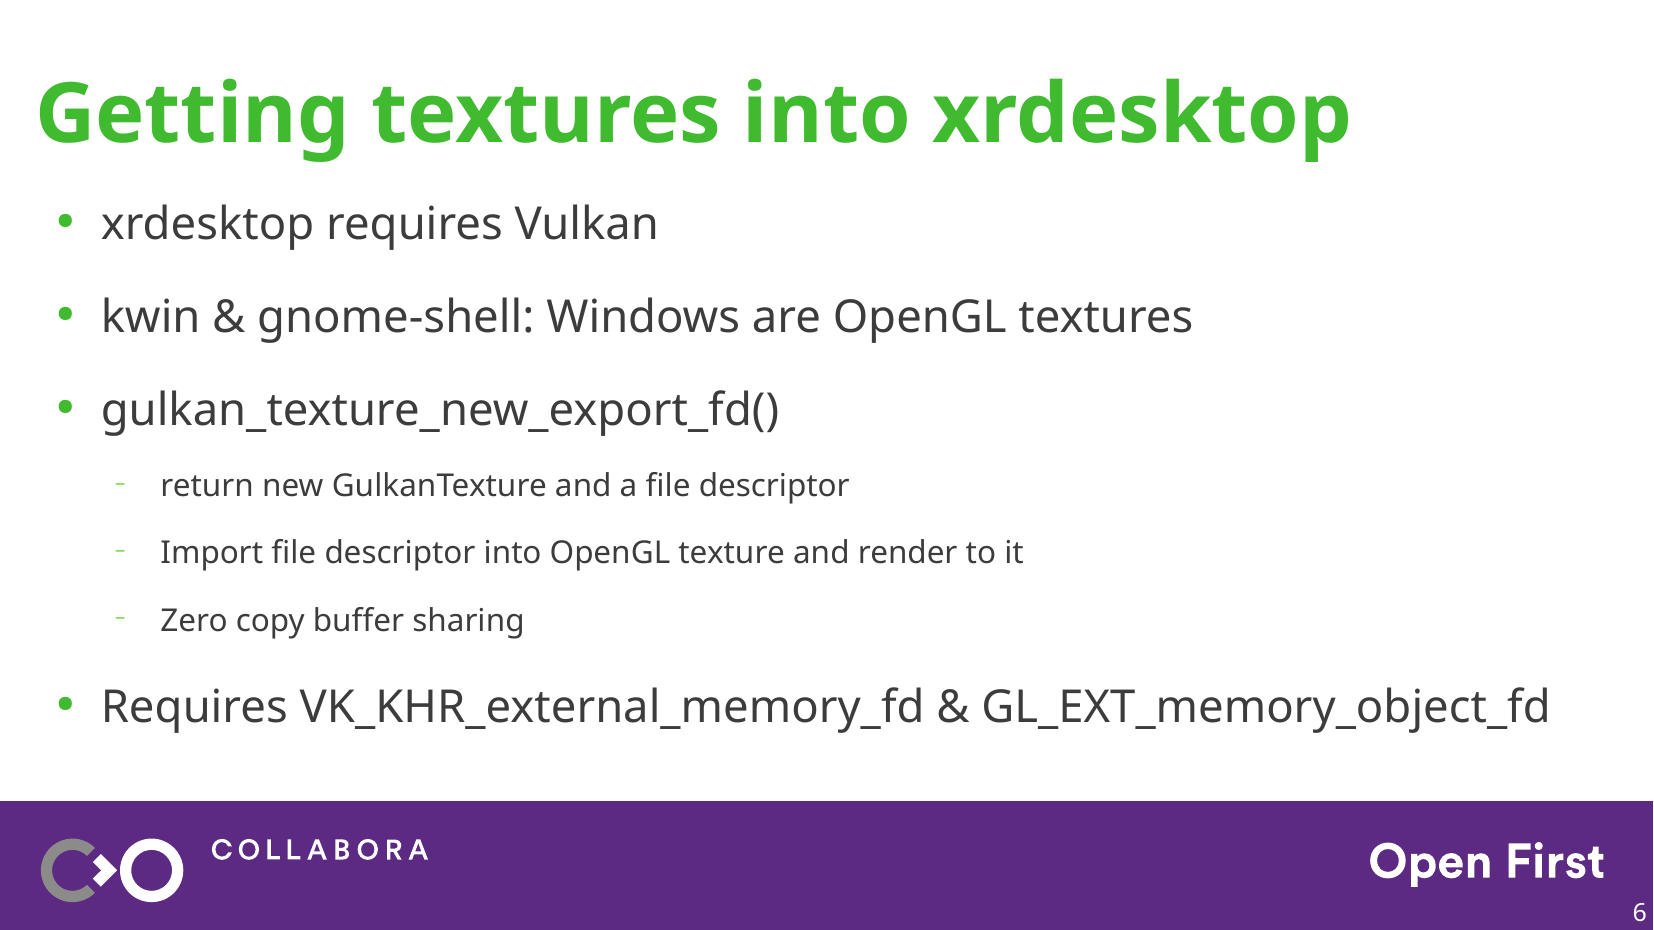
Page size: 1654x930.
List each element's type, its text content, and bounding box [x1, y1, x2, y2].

title Getting textures into xrdesktop [35, 61, 1608, 159]
list xrdesktop requires Vulkan kwin & gnome-shell: Windows are OpenGL textures gulkan_texture_new_export_fd() return new GulkanTexture and a file descriptor Import file descriptor into OpenGL texture and render to it Zero copy buffer sharing Requires VK_KHR_external_memory_fd & GL_EXT_memory_object_fd [41, 160, 1613, 804]
